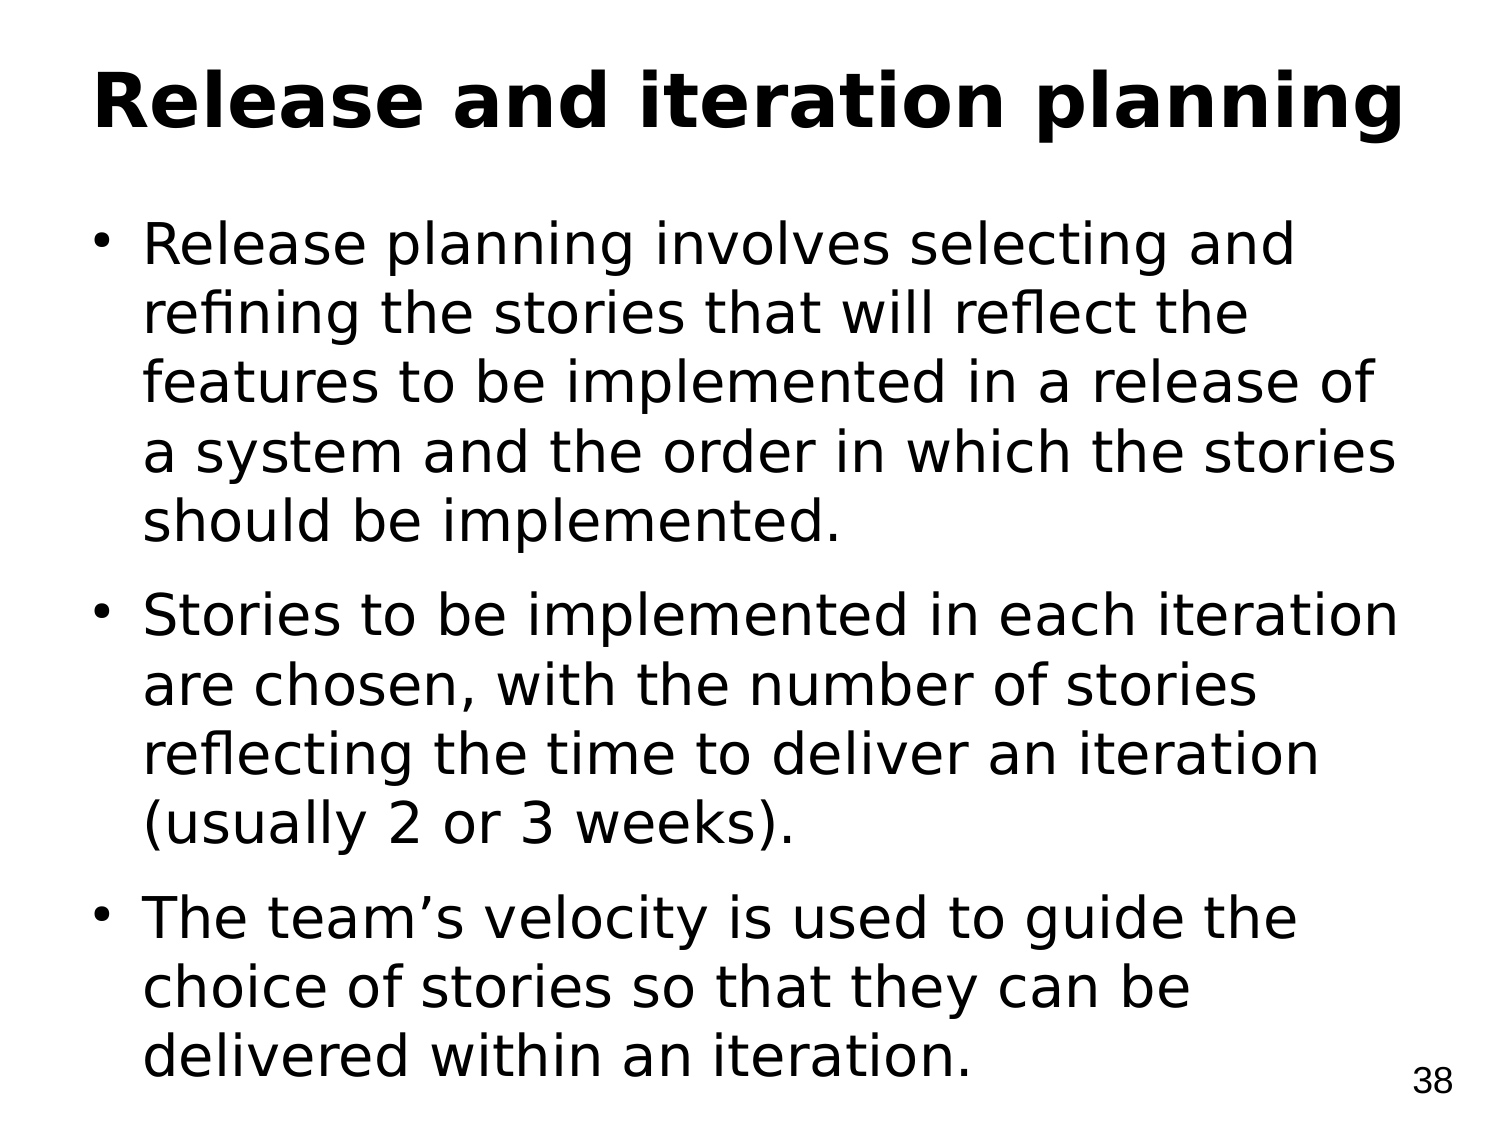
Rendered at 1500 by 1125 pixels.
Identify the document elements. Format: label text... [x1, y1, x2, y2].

list Release planning involves selecting and refining the stories that will reflect the features to be implemented in a release of a system and the order in which the stories should be implemented. Stories to be implemented in each iteration are chosen, with the number of stories reflecting the time to deliver an iteration (usually 2 or 3 weeks). The team’s velocity is used to guide the choice of stories so that they can be delivered within an iteration. [75, 206, 1425, 1093]
title Release and iteration planning [75, 44, 1425, 177]
